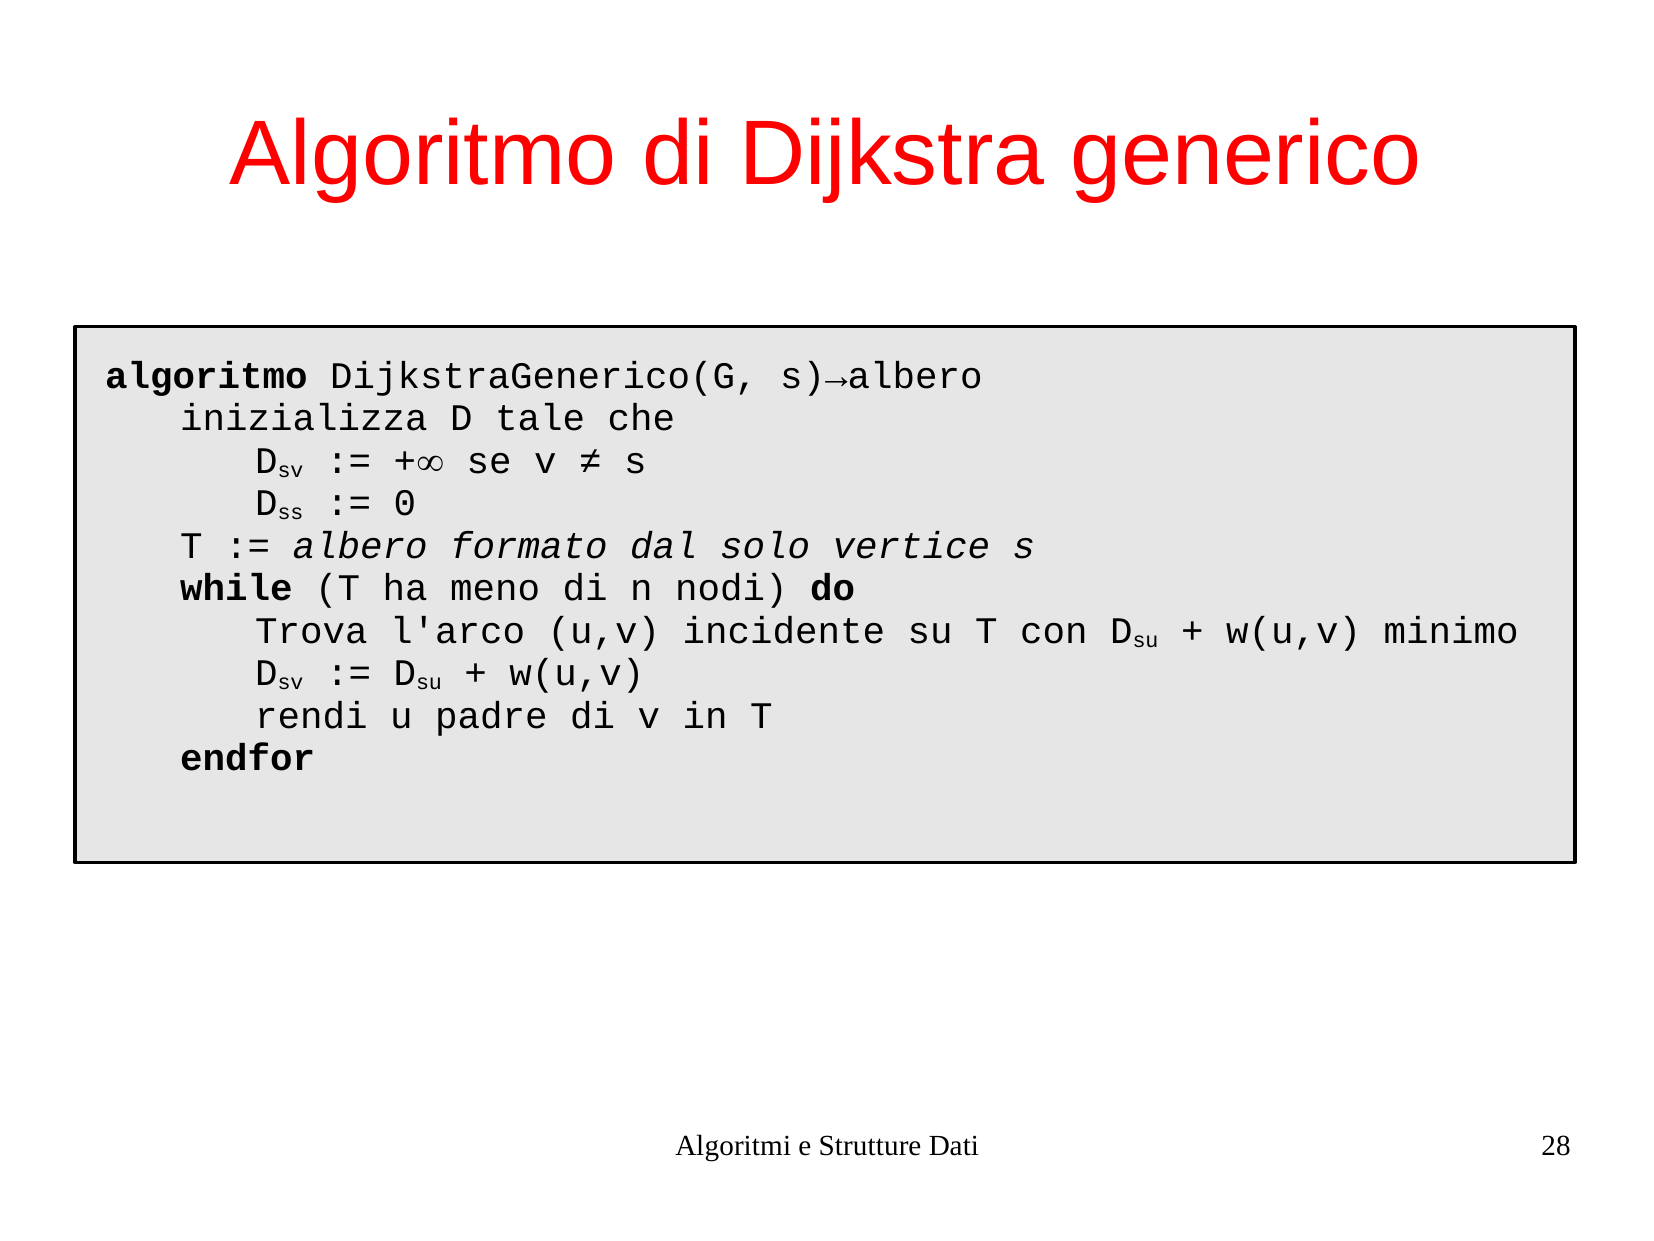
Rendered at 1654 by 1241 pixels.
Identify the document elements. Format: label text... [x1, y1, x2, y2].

text_box algoritmo DijkstraGenerico(G, s)→albero inizializza D tale che Dsv := + se v ≠ s Dss := 0 T := albero formato dal solo vertice s while (T ha meno di n nodi) do Trova l'arco (u,v) incidente su T con Dsu + w(u,v) minimo Dsv := Dsu + w(u,v) rendi u padre di v in T endfor [75, 326, 1576, 863]
title Algoritmo di Dijkstra generico [82, 49, 1571, 257]
